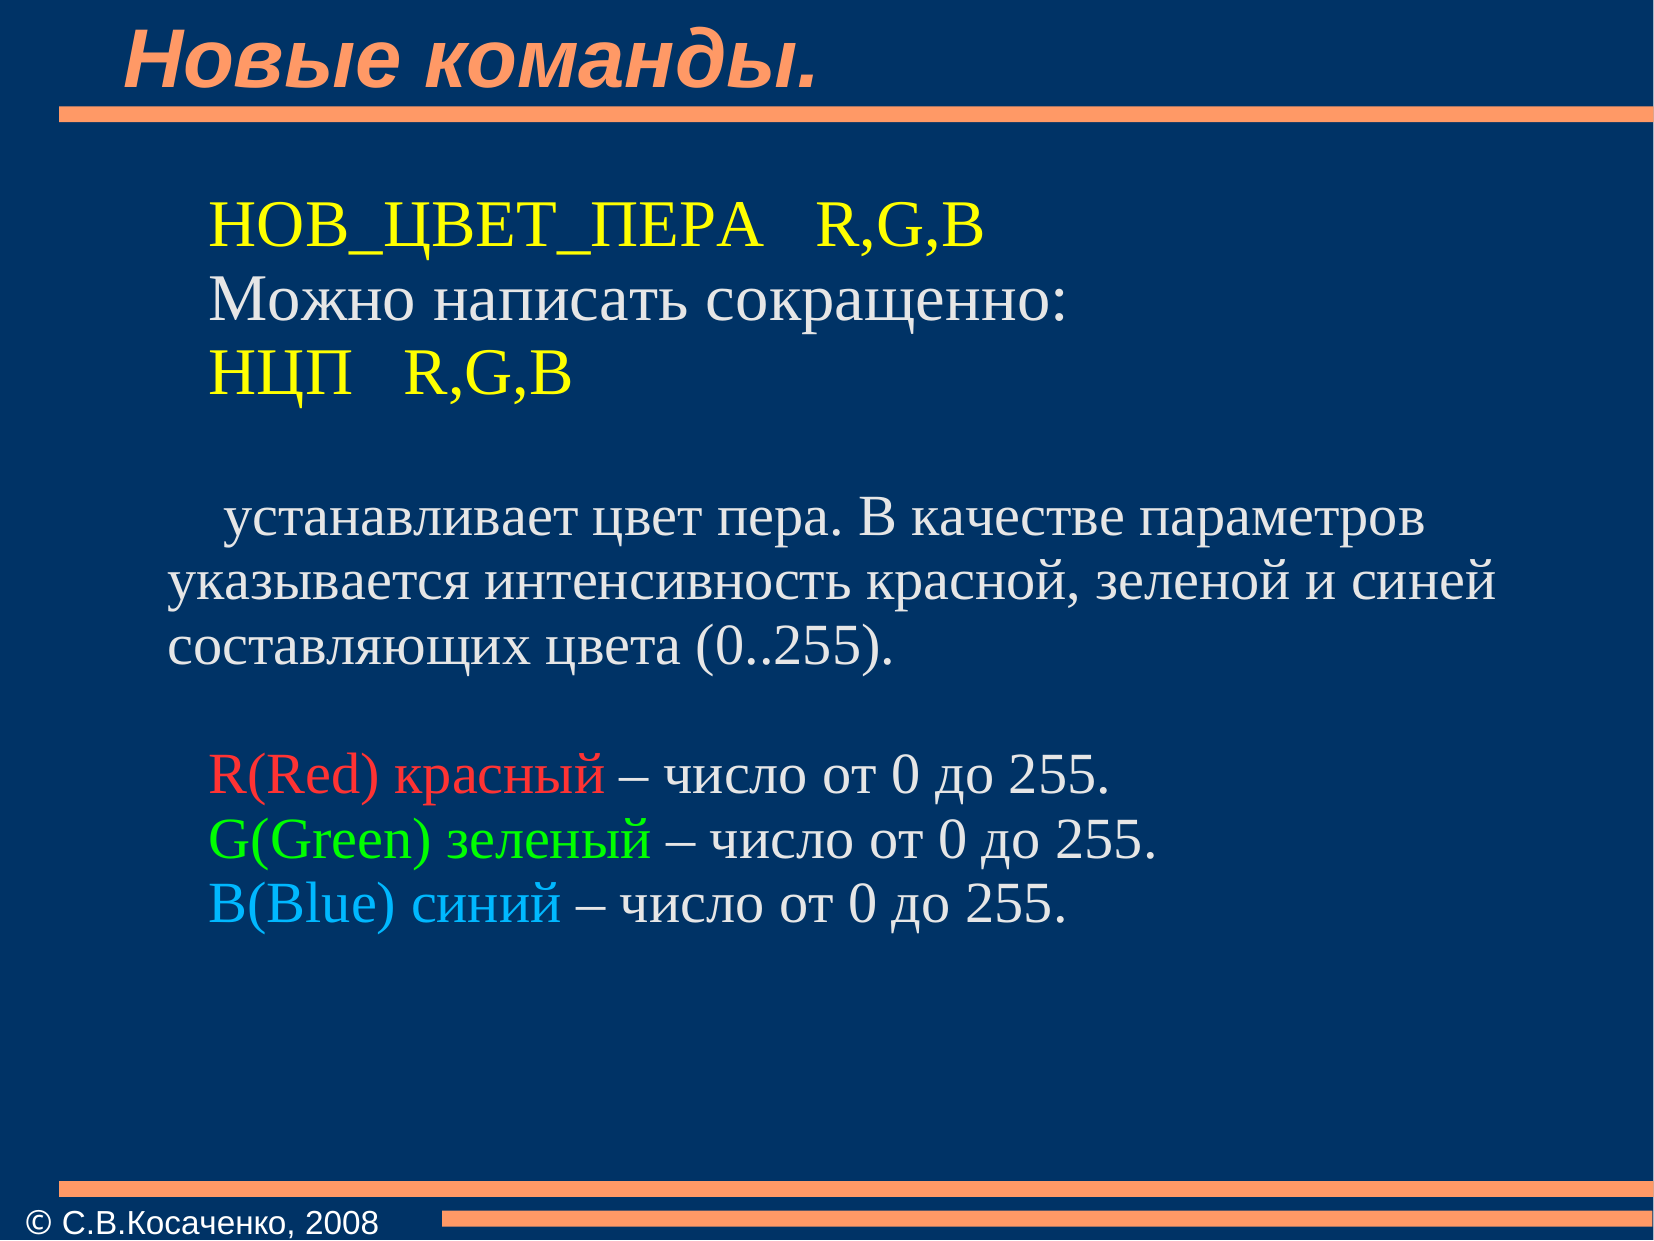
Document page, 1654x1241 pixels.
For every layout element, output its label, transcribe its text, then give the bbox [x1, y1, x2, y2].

title Новые команды. [123, 0, 1536, 119]
list НОВ_ЦВЕТ_ПЕРА R,G,B Можно написать сокращенно: НЦП R,G,B устанавливает цвет пера. В качестве параметров указывается интенсивность красной, зеленой и синей составляющих цвета (0..255). R(Red) красный – число от 0 до 255. G(Green) зеленый – число от 0 до 255. B(Blue) синий – число от 0 до 255. [167, 187, 1559, 1076]
